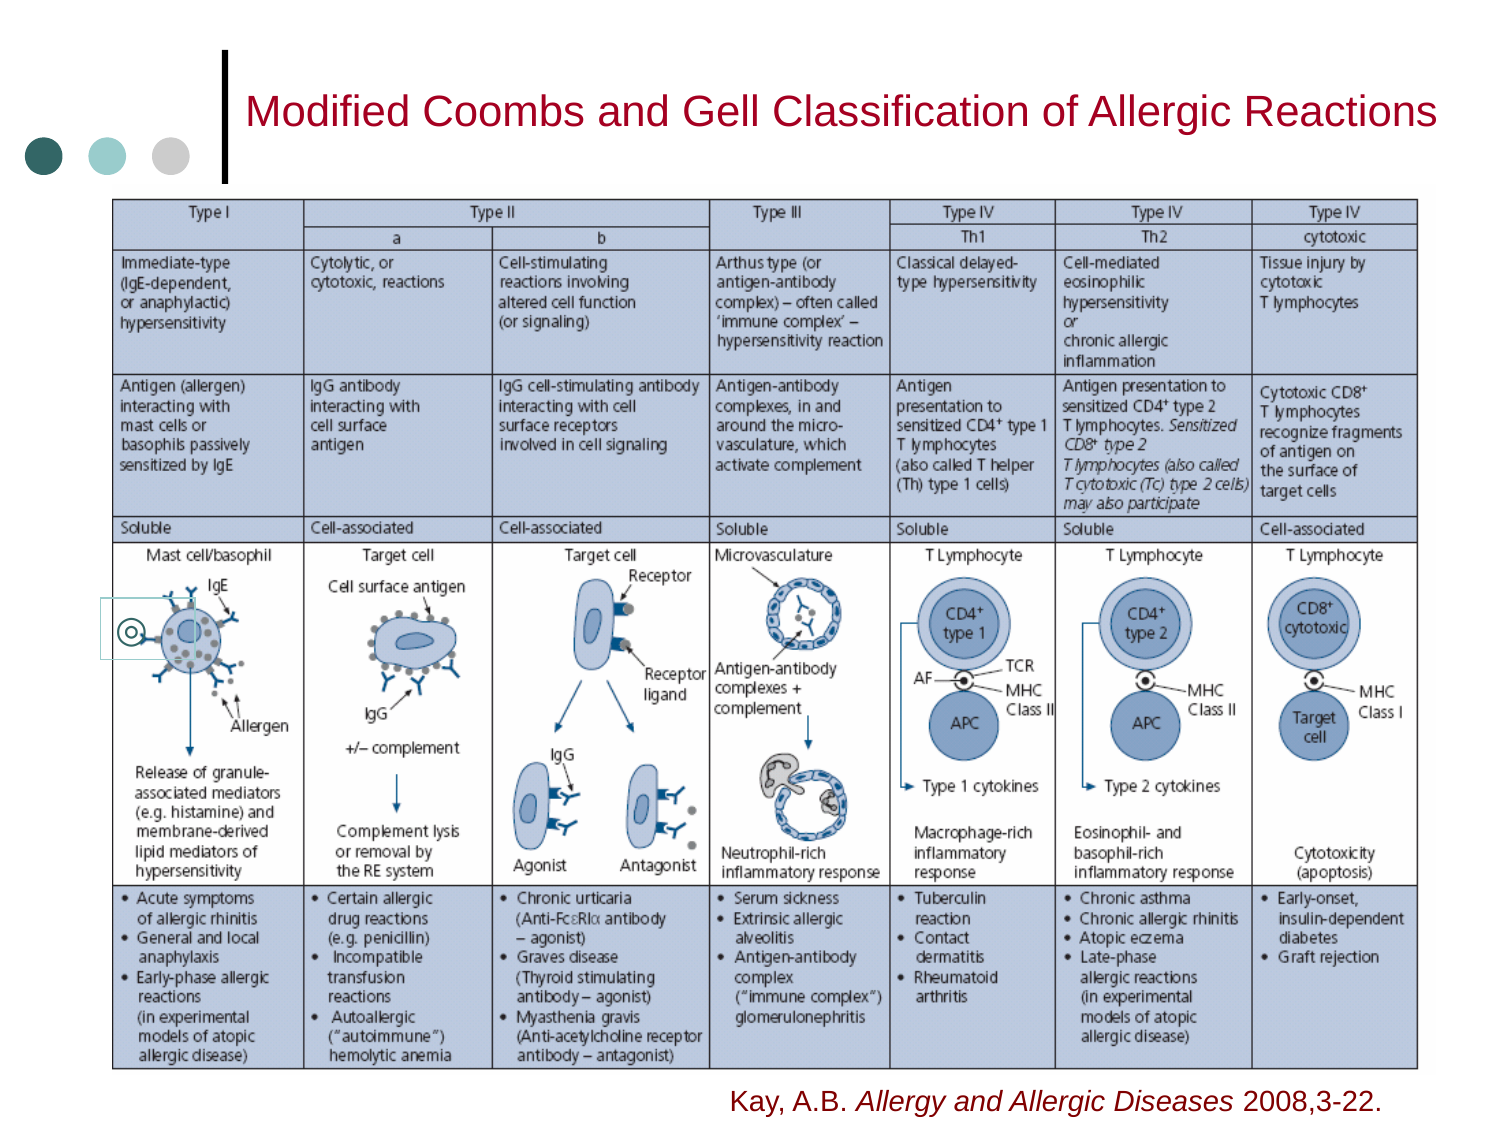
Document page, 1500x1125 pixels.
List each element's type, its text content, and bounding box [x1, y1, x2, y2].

text_box Kay, A.B. Allergy and Allergic Diseases 2008,3-22. [715, 1075, 1398, 1125]
title Modified Coombs and Gell Classification of Allergic Reactions [230, 45, 1471, 173]
picture [112, 184, 1436, 1075]
text_box ◎ [100, 597, 195, 660]
